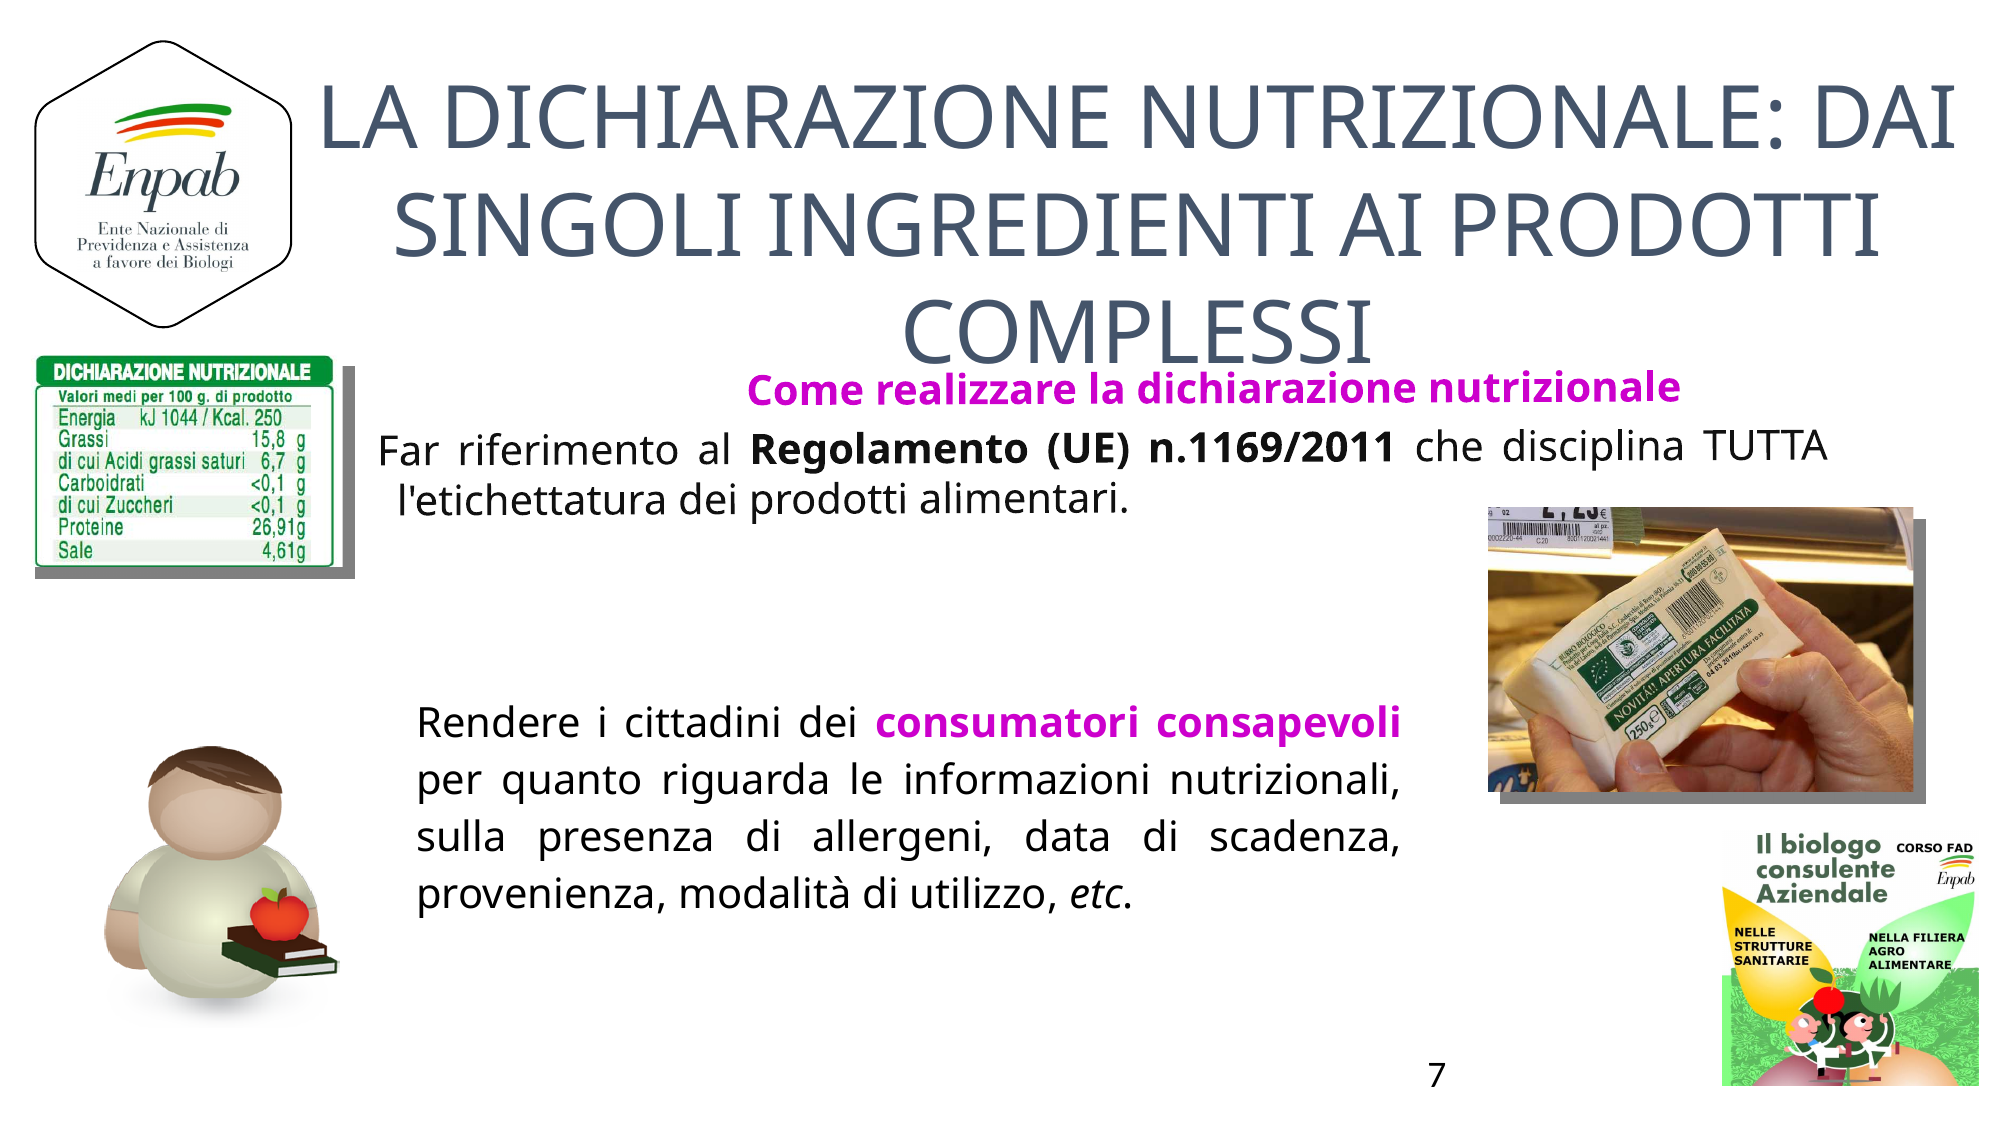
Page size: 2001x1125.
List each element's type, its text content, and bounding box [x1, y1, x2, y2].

picture [23, 354, 343, 567]
picture [77, 98, 249, 272]
text_box Come realizzare la dichiarazione nutrizionale Far riferimento al Regolamento (UE) n.1169/2011 che disciplina TUTTA l'etichettatura dei prodotti alimentari. [343, 351, 1843, 532]
text_box [35, 41, 291, 328]
text_box Rendere i cittadini dei consumatori consapevoli per quanto riguarda le informazioni nutrizionali, sulla presenza di allergeni, data di scadenza, provenienza, modalità di utilizzo, etc. [401, 685, 1418, 941]
picture [1722, 830, 1979, 1086]
picture [1488, 507, 1914, 792]
text_box LA DICHIARAZIONE NUTRIZIONALE: DAI SINGOLI INGREDIENTI AI PRODOTTI COMPLESSI [291, 55, 1985, 284]
picture [82, 720, 367, 1028]
